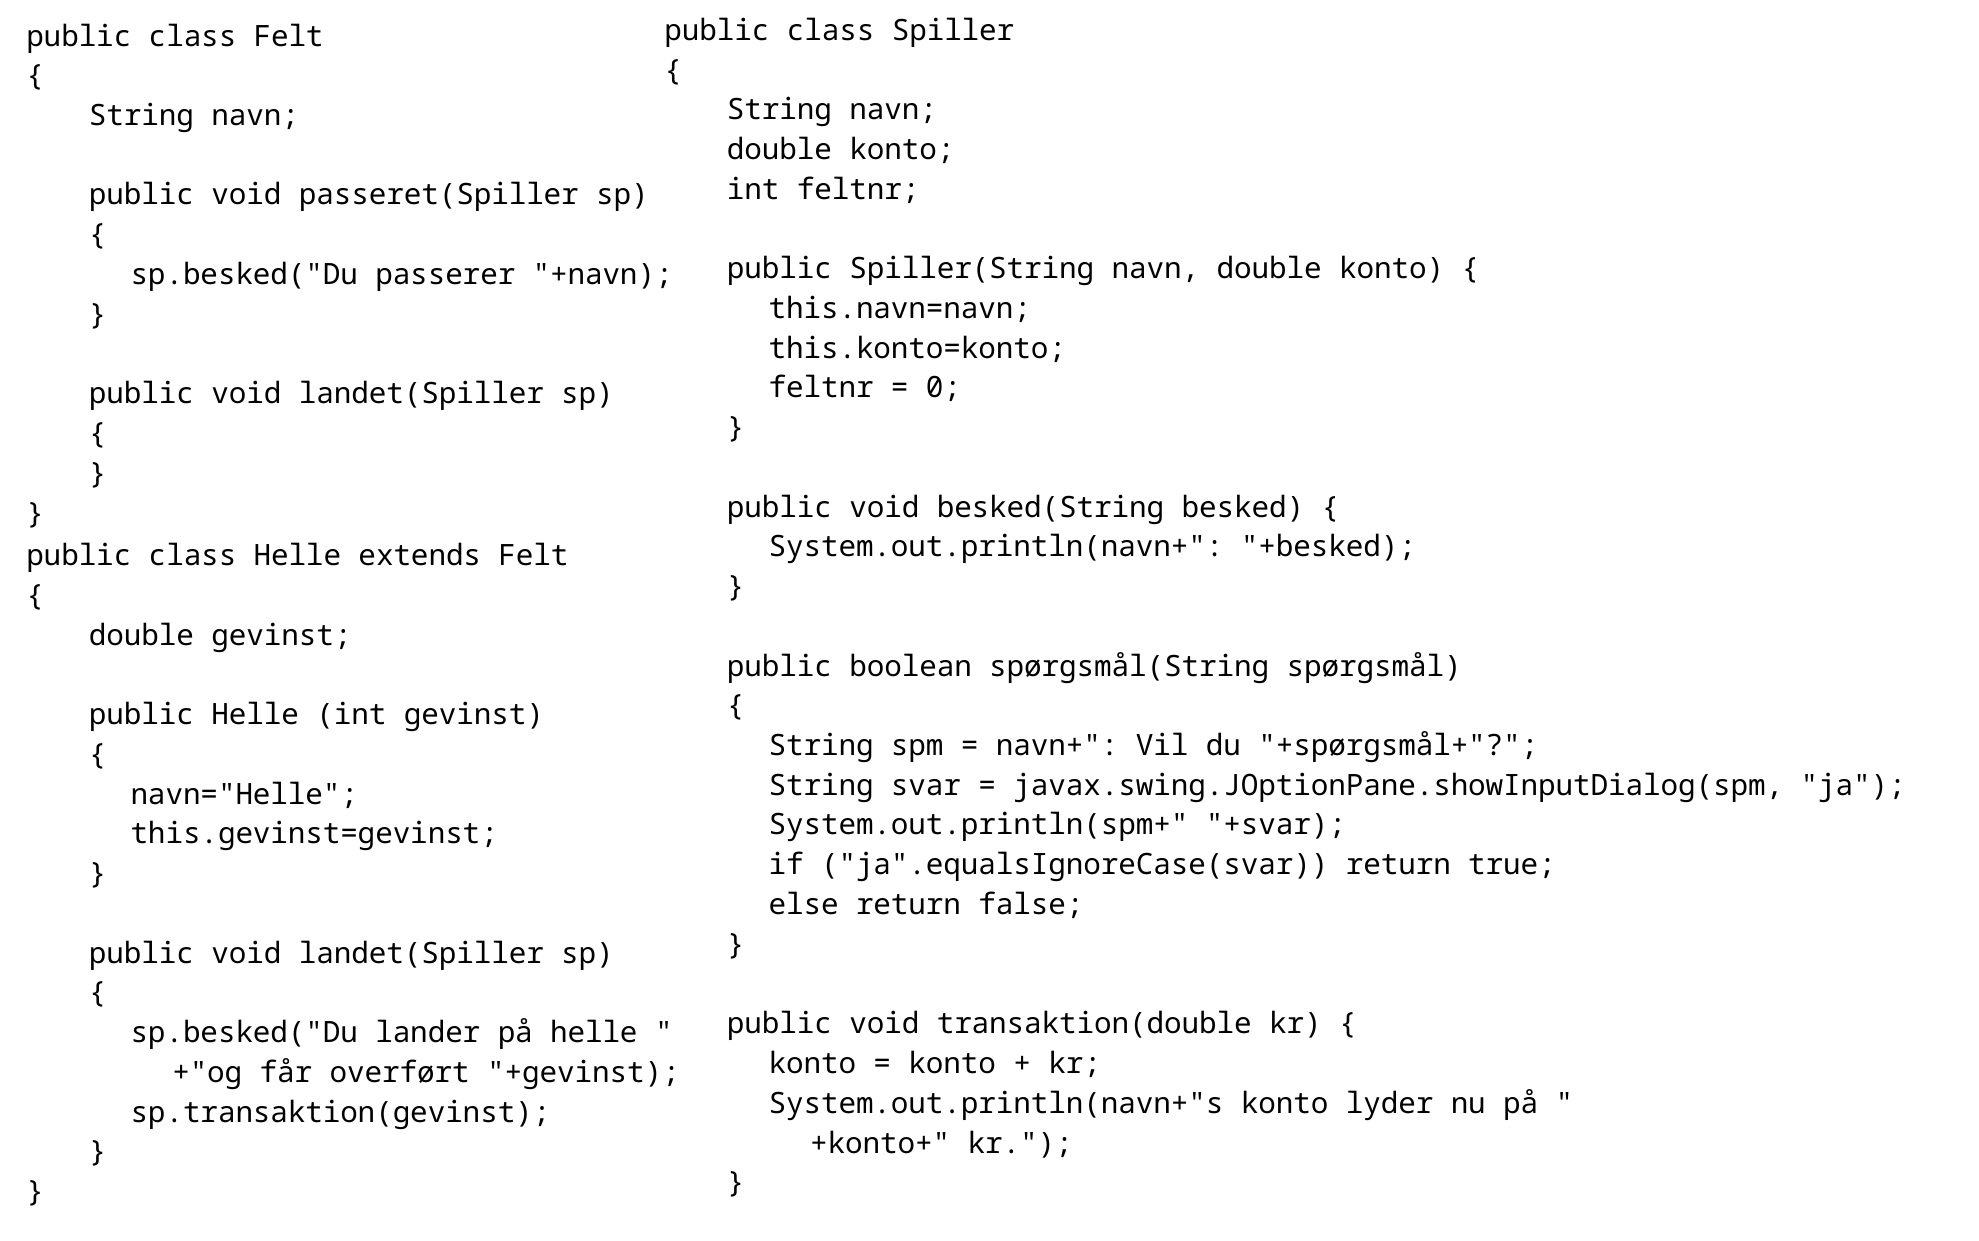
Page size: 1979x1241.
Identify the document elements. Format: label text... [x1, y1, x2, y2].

text_box public class Helle extends Felt { double gevinst; public Helle (int gevinst) { navn="Helle"; this.gevinst=gevinst; } public void landet(Spiller sp) { sp.besked("Du lander på helle " +"og får overført "+gevinst); sp.transaktion(gevinst); } } [20, 528, 658, 1094]
text_box public class Felt { String navn; public void passeret(Spiller sp) { sp.besked("Du passerer "+navn); } public void landet(Spiller sp) { } } [20, 8, 658, 444]
text_box public class Spiller { String navn; double konto; int feltnr; public Spiller(String navn, double konto) { this.navn=navn; this.konto=konto; feltnr = 0; } public void besked(String besked) { System.out.println(navn+": "+besked); } public boolean spørgsmål(String spørgsmål) { String spm = navn+": Vil du "+spørgsmål+"?"; String svar = javax.swing.JOptionPane.showInputDialog(spm, "ja"); System.out.println(spm+" "+svar); if ("ja".equalsIgnoreCase(svar)) return true; else return false; } public void transaktion(double kr) { konto = konto + kr; System.out.println(navn+"s konto lyder nu på " +konto+" kr."); } public void betal(Spiller modtager, double kr) { System.out.println(navn+" betaler " +modtager.navn+": "+kr+" kr."); modtager.transaktion(kr); transaktion(-kr); } } [658, 3, 1913, 1241]
